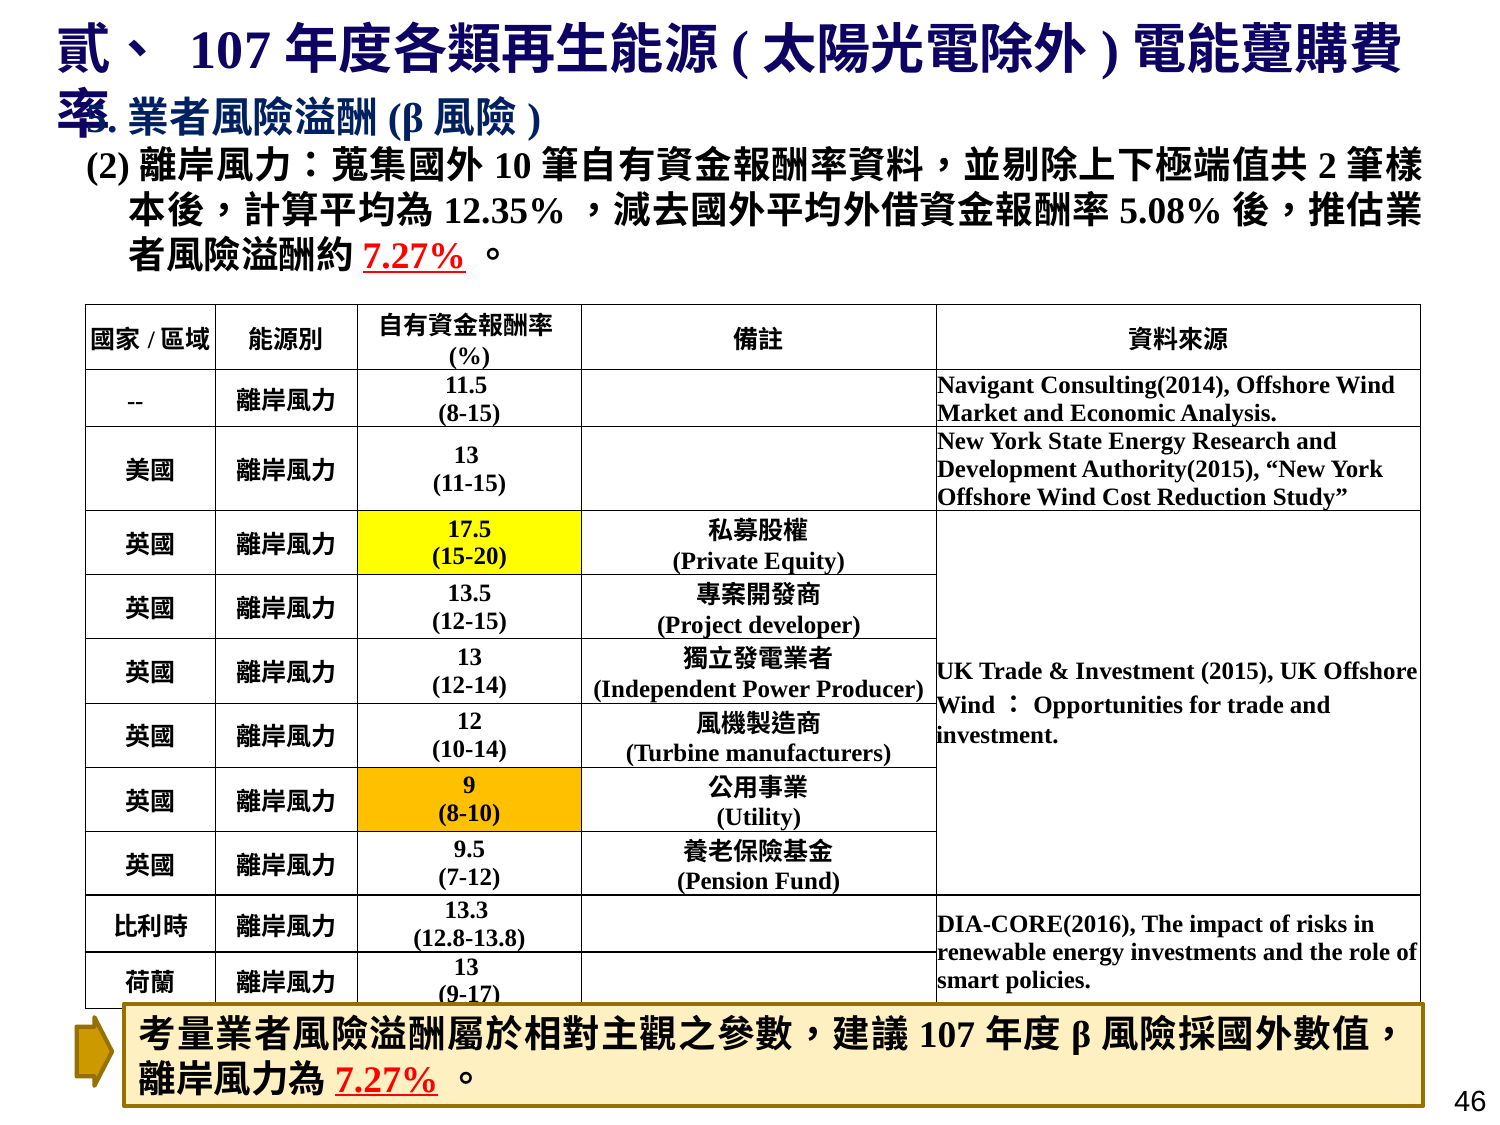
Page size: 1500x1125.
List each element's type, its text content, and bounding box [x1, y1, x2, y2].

table_cell 英國 [86, 575, 215, 638]
table_cell 13.3 (12.8-13.8) [358, 896, 581, 951]
table_cell New York State Energy Research and Development Authority(2015), “New York Offshore Wind Cost Reduction Study” [937, 427, 1420, 510]
table_cell 養老保險基金 (Pension Fund) [582, 832, 936, 894]
table_cell 12 (10-14) [358, 704, 581, 767]
table_cell 公用事業 (Utility) [582, 768, 936, 831]
table_cell 13 (9-17) [358, 953, 581, 1004]
table_cell [582, 370, 936, 426]
table_cell 離岸風力 [216, 639, 357, 703]
table_cell 離岸風力 [216, 370, 357, 426]
table_cell 9 (8-10) [358, 768, 581, 831]
text_box 5.業者風險溢酬(β風險) (2)離岸風力：蒐集國外10筆自有資金報酬率資料，並剔除上下極端值共2筆樣本後，計算平均為12.35%，減去國外平均外借資金報酬率5.08%後，推估業者風險溢酬約7.27%。 [41, 83, 1438, 297]
table_cell 離岸風力 [216, 832, 357, 894]
table_cell 11.5 (8-15) [358, 370, 581, 426]
table_cell 離岸風力 [216, 896, 357, 951]
table_cell 英國 [86, 511, 215, 574]
text_box 貳、 107年度各類再生能源(太陽光電除外)電能躉購費率 [41, 7, 1459, 90]
table_cell 17.5 (15-20) [358, 511, 581, 574]
table_cell -- [86, 370, 215, 426]
table_cell DIA-CORE(2016), The impact of risks in renewable energy investments and the role of smart policies. [937, 896, 1420, 1004]
table_cell 13.5 (12-15) [358, 575, 581, 638]
table_cell 13 (12-14) [358, 639, 581, 703]
table_cell 美國 [86, 427, 215, 510]
table_header 資料來源 [937, 305, 1420, 369]
table_cell Navigant Consulting(2014), Offshore Wind Market and Economic Analysis. [937, 370, 1420, 426]
table_cell [582, 953, 936, 1004]
table_header 自有資金報酬率(%) [358, 305, 581, 369]
table_header 國家/區域 [86, 305, 215, 369]
table_cell 離岸風力 [216, 575, 357, 638]
text_box [76, 1017, 113, 1086]
table_cell 9.5 (7-12) [358, 832, 581, 894]
table_cell 離岸風力 [216, 953, 357, 1004]
table_cell 風機製造商 (Turbine manufacturers) [582, 704, 936, 767]
table_cell 獨立發電業者 (Independent Power Producer) [582, 639, 936, 703]
table_cell 專案開發商 (Project developer) [582, 575, 936, 638]
text_box 考量業者風險溢酬屬於相對主觀之參數，建議107年度β風險採國外數值，離岸風力為7.27%。 [124, 1004, 1423, 1106]
table_cell 13 (11-15) [358, 427, 581, 510]
table_cell 離岸風力 [216, 511, 357, 574]
table_cell 英國 [86, 639, 215, 703]
table_cell [582, 427, 936, 510]
table_header 能源別 [216, 305, 357, 369]
table_cell UK Trade & Investment (2015), UK Offshore Wind：Opportunities for trade and investment. [937, 511, 1420, 894]
table_cell 英國 [86, 704, 215, 767]
table_cell 比利時 [86, 896, 215, 951]
table_header 備註 [582, 305, 936, 369]
table_cell 私募股權 (Private Equity) [582, 511, 936, 574]
table_cell 離岸風力 [216, 427, 357, 510]
slide_number <編號> [1151, 1074, 1500, 1125]
table_cell 英國 [86, 832, 215, 894]
table_cell [582, 896, 936, 951]
table_cell 荷蘭 [86, 953, 215, 1008]
table_cell 離岸風力 [216, 768, 357, 831]
table_cell 離岸風力 [216, 704, 357, 767]
table_cell 英國 [86, 768, 215, 831]
